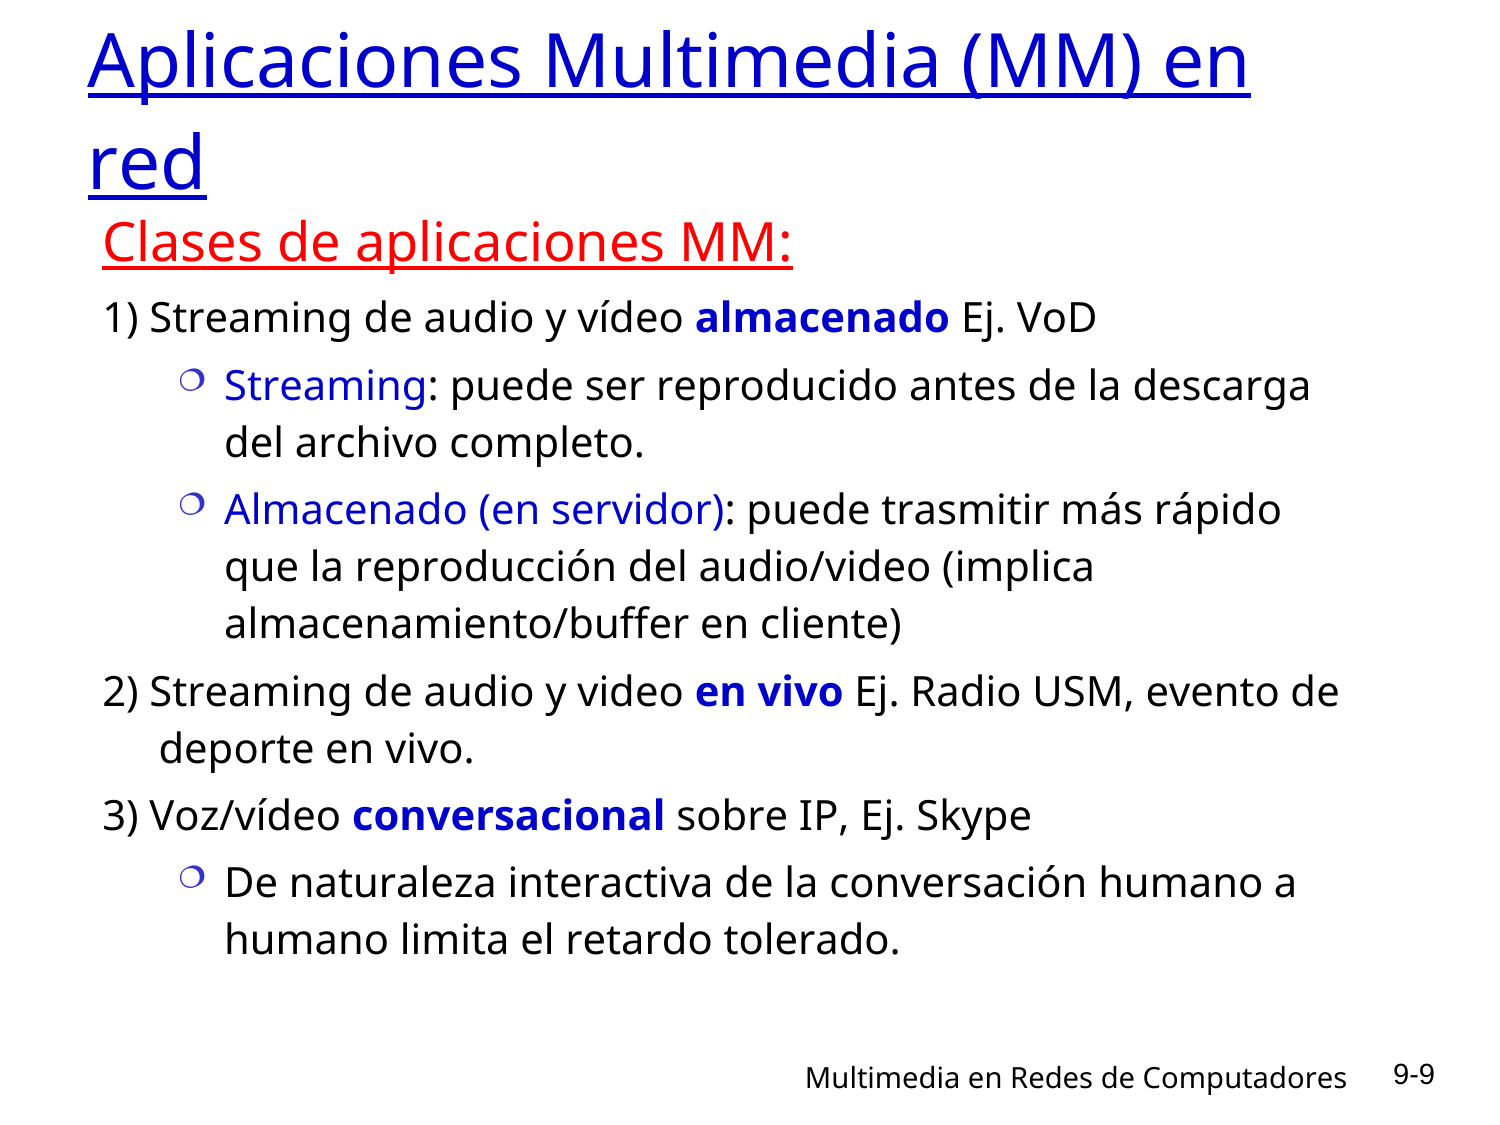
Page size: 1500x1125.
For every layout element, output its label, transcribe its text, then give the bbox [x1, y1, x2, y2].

list Clases de aplicaciones MM: 1) Streaming de audio y vídeo almacenado Ej. VoD Streaming: puede ser reproducido antes de la descarga del archivo completo. Almacenado (en servidor): puede trasmitir más rápido que la reproducción del audio/video (implica almacenamiento/buffer en cliente) 2) Streaming de audio y video en vivo Ej. Radio USM, evento de deporte en vivo. 3) Voz/vídeo conversacional sobre IP, Ej. Skype De naturaleza interactiva de la conversación humano a humano limita el retardo tolerado. [87, 196, 1363, 871]
title Aplicaciones Multimedia (MM) en red [87, 21, 1363, 196]
